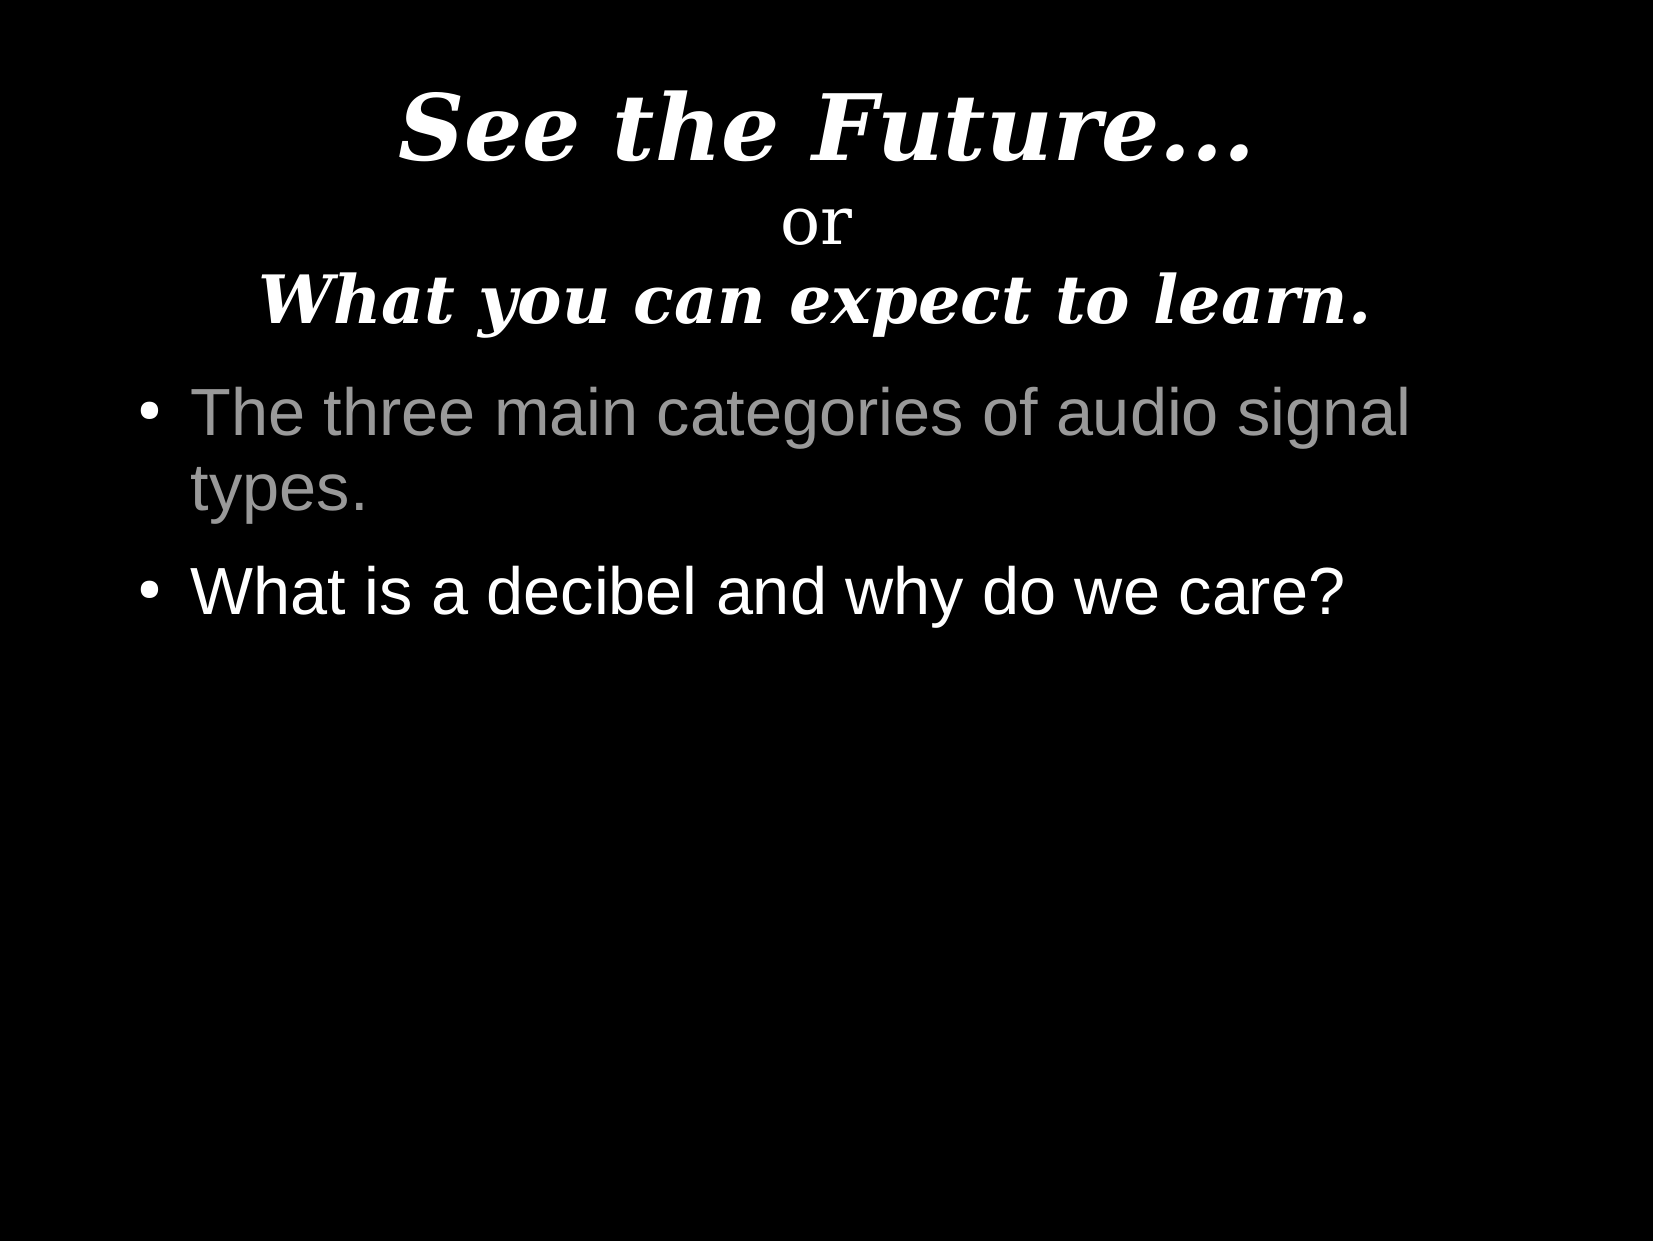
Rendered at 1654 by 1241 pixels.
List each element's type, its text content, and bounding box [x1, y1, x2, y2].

title See the Future... or What you can expect to learn. [121, 74, 1533, 339]
list The three main categories of audio signal types. What is a decibel and why do we care? [120, 375, 1532, 1157]
